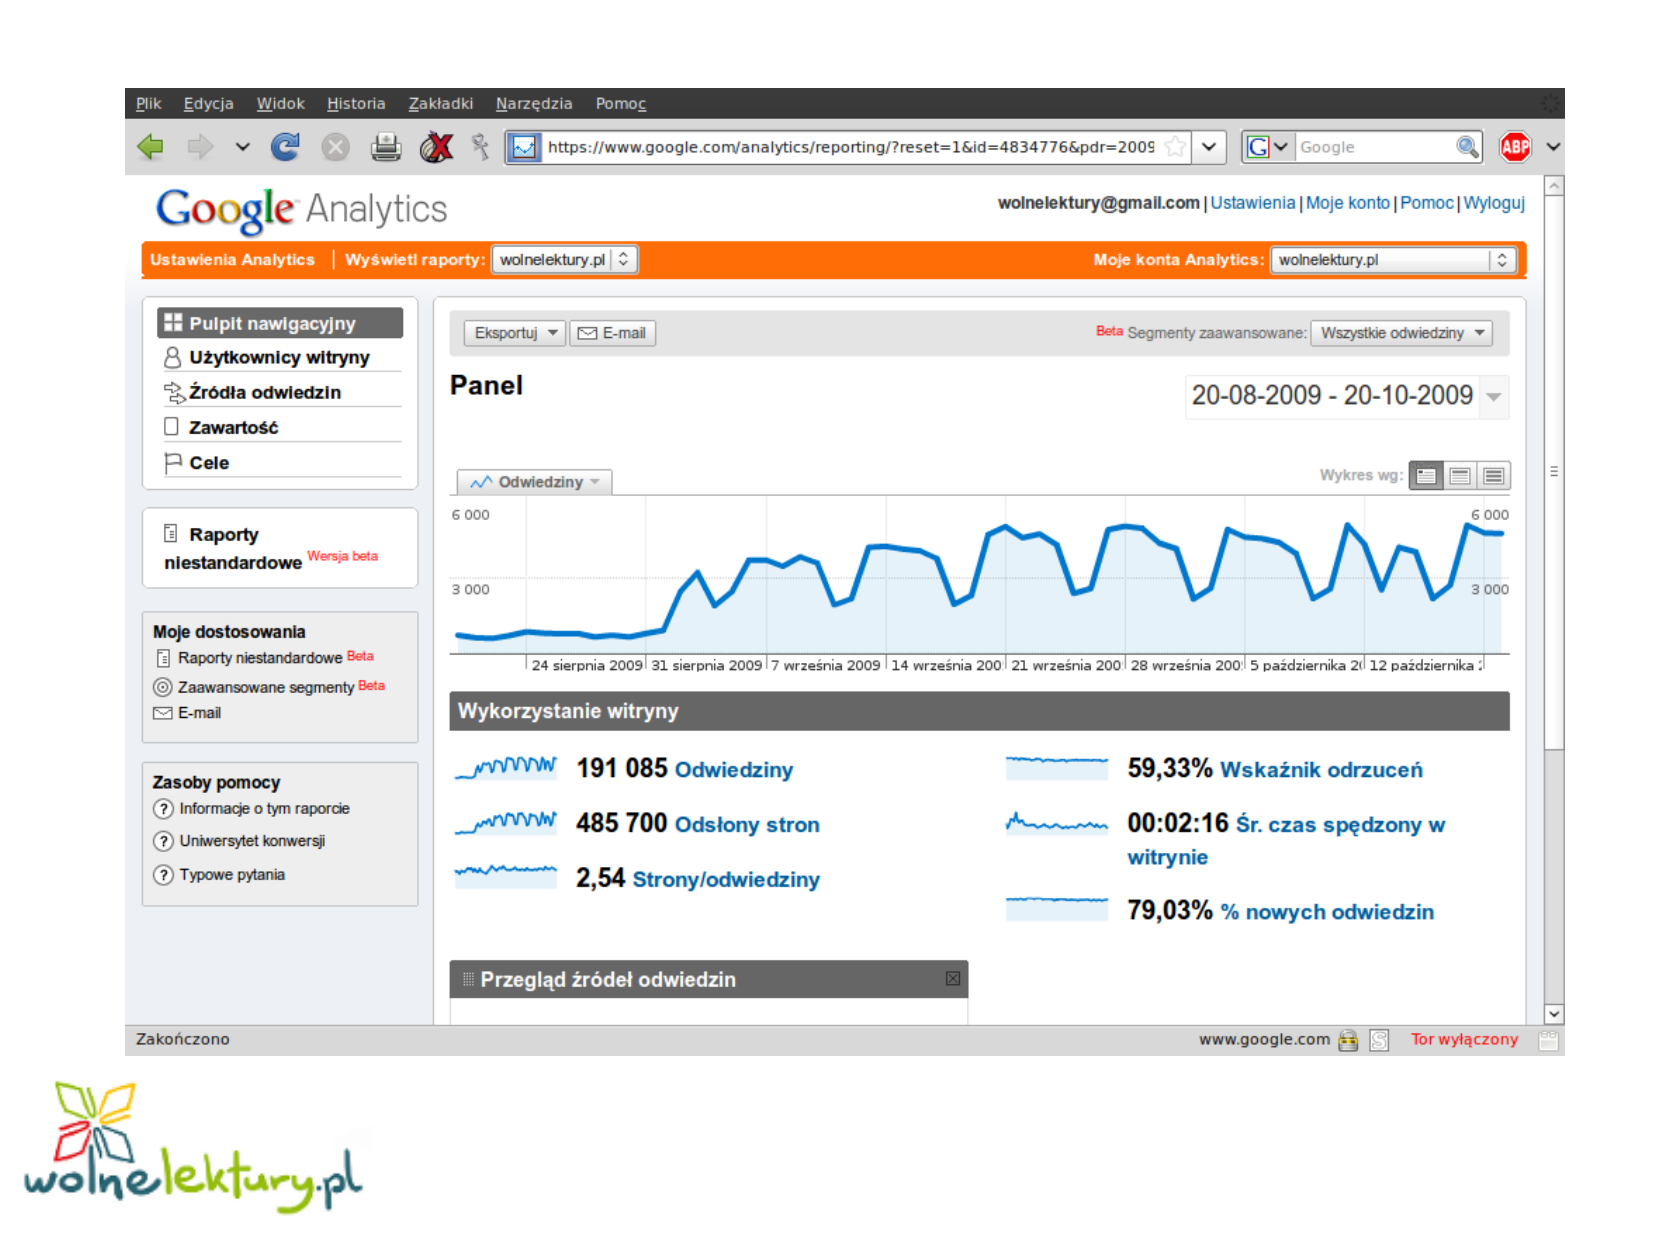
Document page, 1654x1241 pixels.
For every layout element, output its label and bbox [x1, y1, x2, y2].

picture [4, 88, 1565, 1241]
